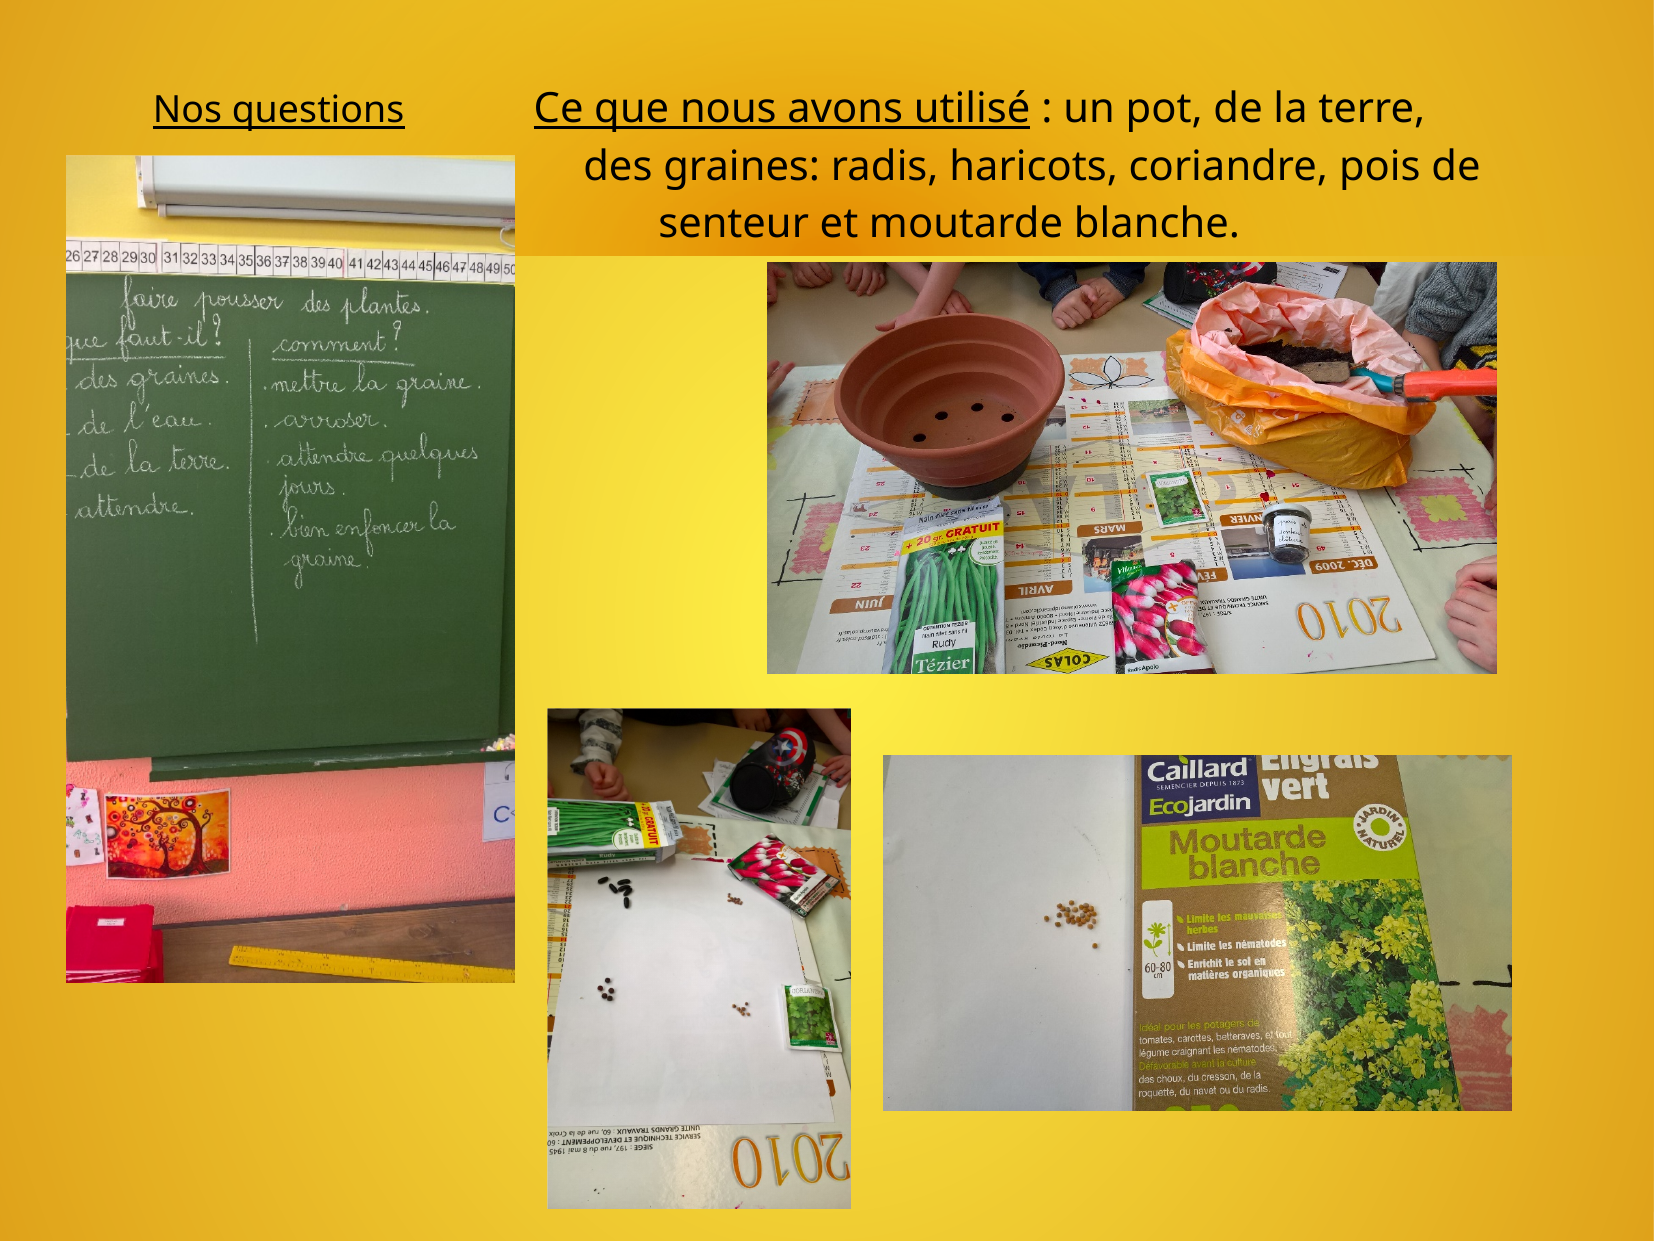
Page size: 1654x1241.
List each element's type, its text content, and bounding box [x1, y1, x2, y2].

picture [65, 155, 515, 983]
picture [883, 755, 1512, 1111]
text_box Nos questions Ce que nous avons utilisé : un pot, de la terre, des graines: radis, haricots, coriandre, pois de senteur et moutarde blanche. [118, 70, 1560, 241]
picture [767, 262, 1497, 674]
picture [547, 708, 851, 1209]
